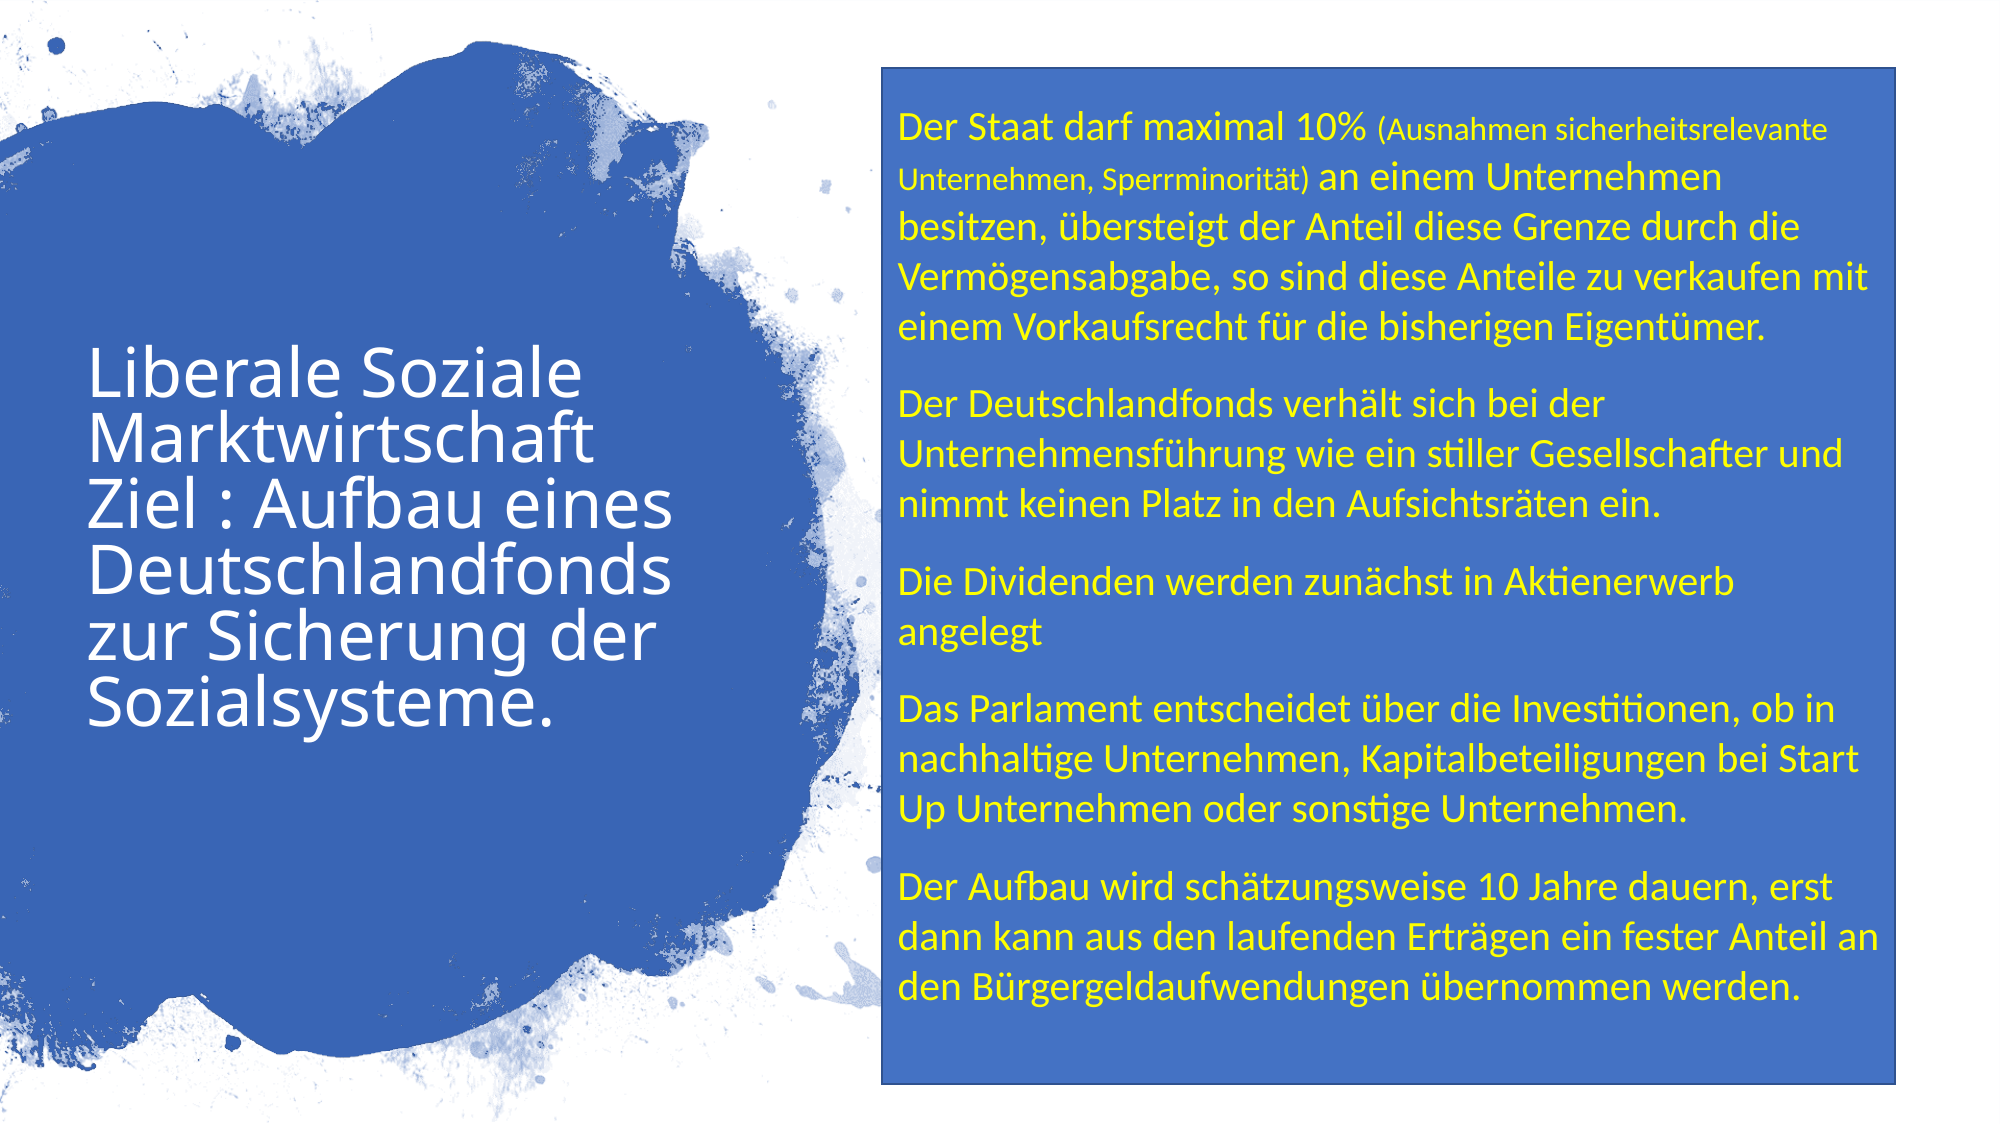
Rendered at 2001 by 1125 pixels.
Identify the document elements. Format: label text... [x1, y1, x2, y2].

text_box Liberale Soziale Marktwirtschaft Ziel : Aufbau eines Deutschlandfonds zur Sicherung der Sozialsysteme. [71, 336, 707, 790]
text_box Der Staat darf maximal 10% (Ausnahmen sicherheitsrelevante Unternehmen, Sperrminorität) an einem Unternehmen besitzen, übersteigt der Anteil diese Grenze durch die Vermögensabgabe, so sind diese Anteile zu verkaufen mit einem Vorkaufsrecht für die bisherigen Eigentümer. Der Deutschlandfonds verhält sich bei der Unternehmensführung wie ein stiller Gesellschafter und nimmt keinen Platz in den Aufsichtsräten ein. Die Dividenden werden zunächst in Aktienerwerb angelegt Das Parlament entscheidet über die Investitionen, ob in nachhaltige Unternehmen, Kapitalbeteiligungen bei Start Up Unternehmen oder sonstige Unternehmen. Der Aufbau wird schätzungsweise 10 Jahre dauern, erst dann kann aus den laufenden Erträgen ein fester Anteil an den Bürgergeldaufwendungen übernommen werden. [882, 68, 1895, 1084]
picture [0, 0, 2000, 1125]
